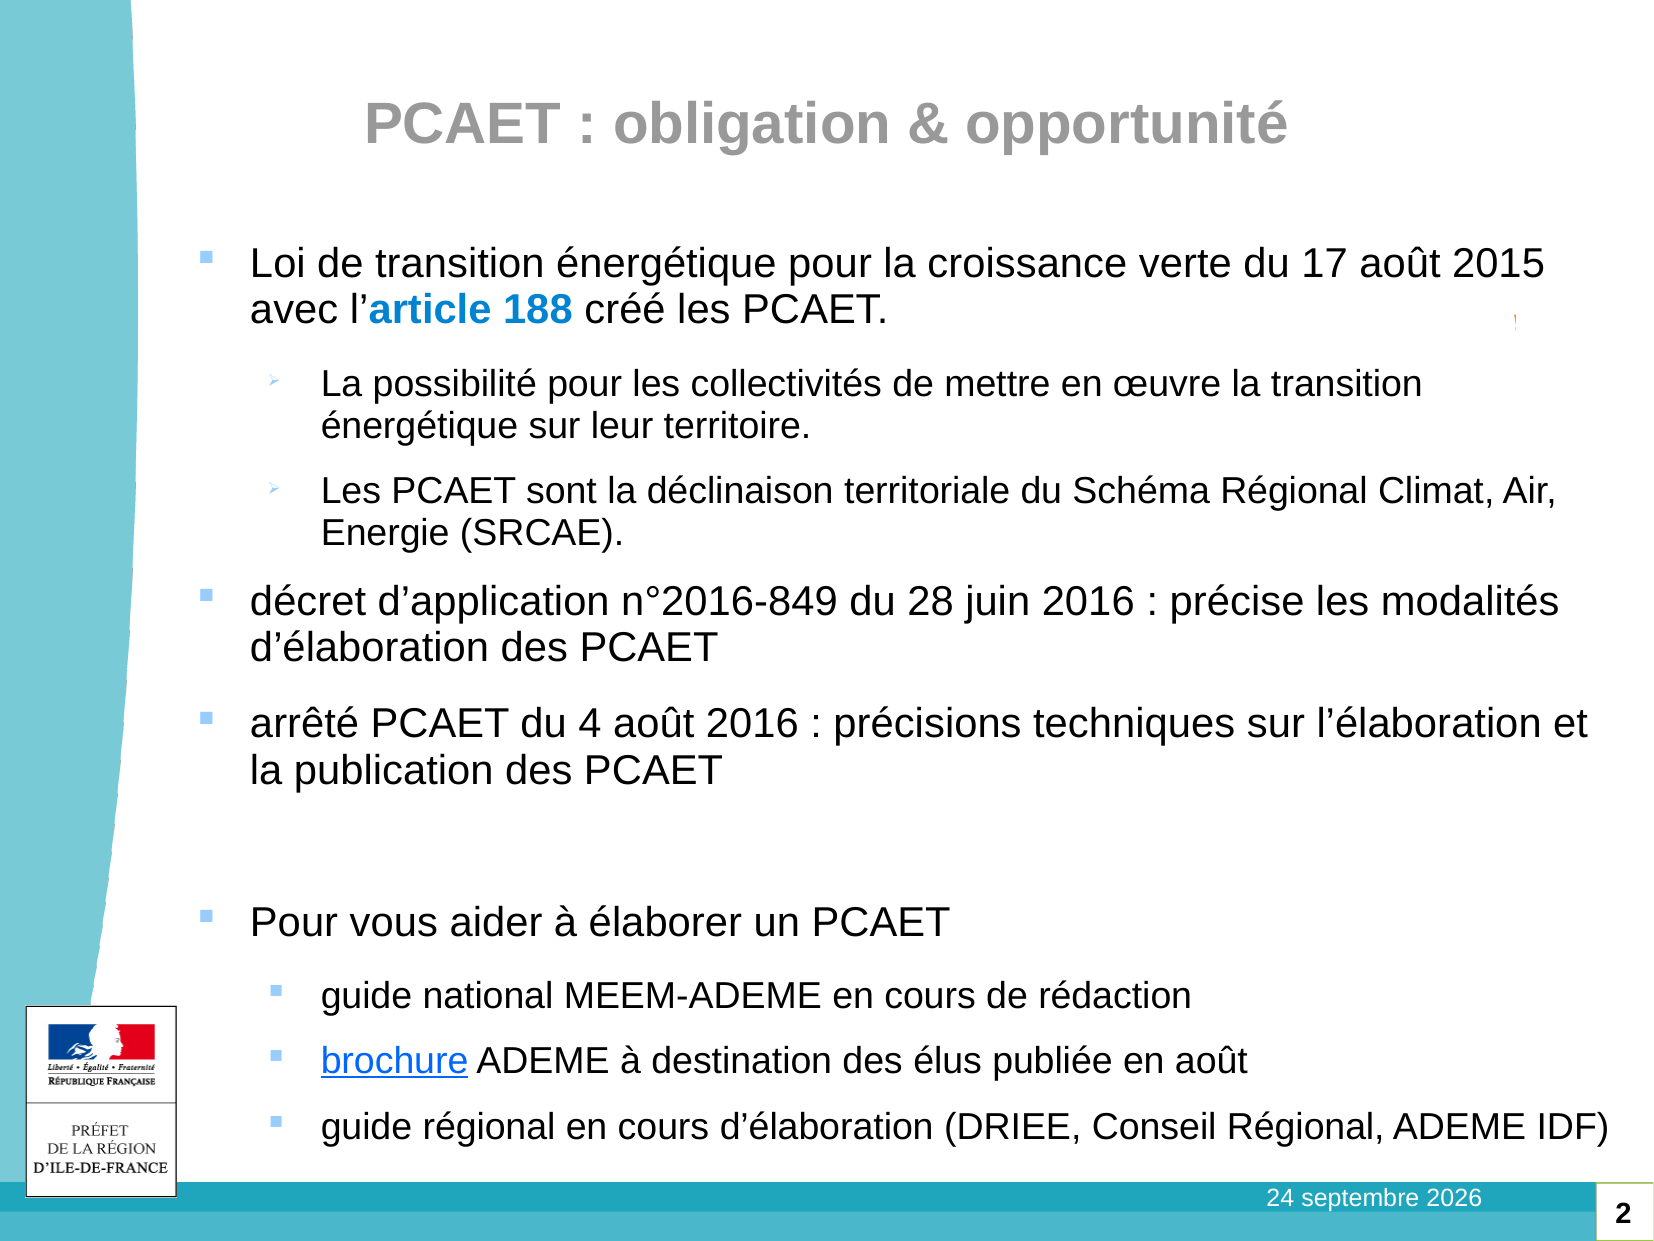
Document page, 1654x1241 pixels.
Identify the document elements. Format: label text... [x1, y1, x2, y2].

list Loi de transition énergétique pour la croissance verte du 17 août 2015 avec l’article 188 créé les PCAET. La possibilité pour les collectivités de mettre en œuvre la transition énergétique sur leur territoire. Les PCAET sont la déclinaison territoriale du Schéma Régional Climat, Air, Energie (SRCAE). décret d’application n°2016-849 du 28 juin 2016 : précise les modalités d’élaboration des PCAET arrêté PCAET du 4 août 2016 : précisions techniques sur l’élaboration et la publication des PCAET Pour vous aider à élaborer un PCAET guide national MEEM-ADEME en cours de rédaction brochure ADEME à destination des élus publiée en août guide régional en cours d’élaboration (DRIEE, Conseil Régional, ADEME IDF) [179, 239, 1628, 1241]
picture [0, 0, 1654, 1241]
title PCAET : obligation & opportunité [82, 19, 1571, 227]
